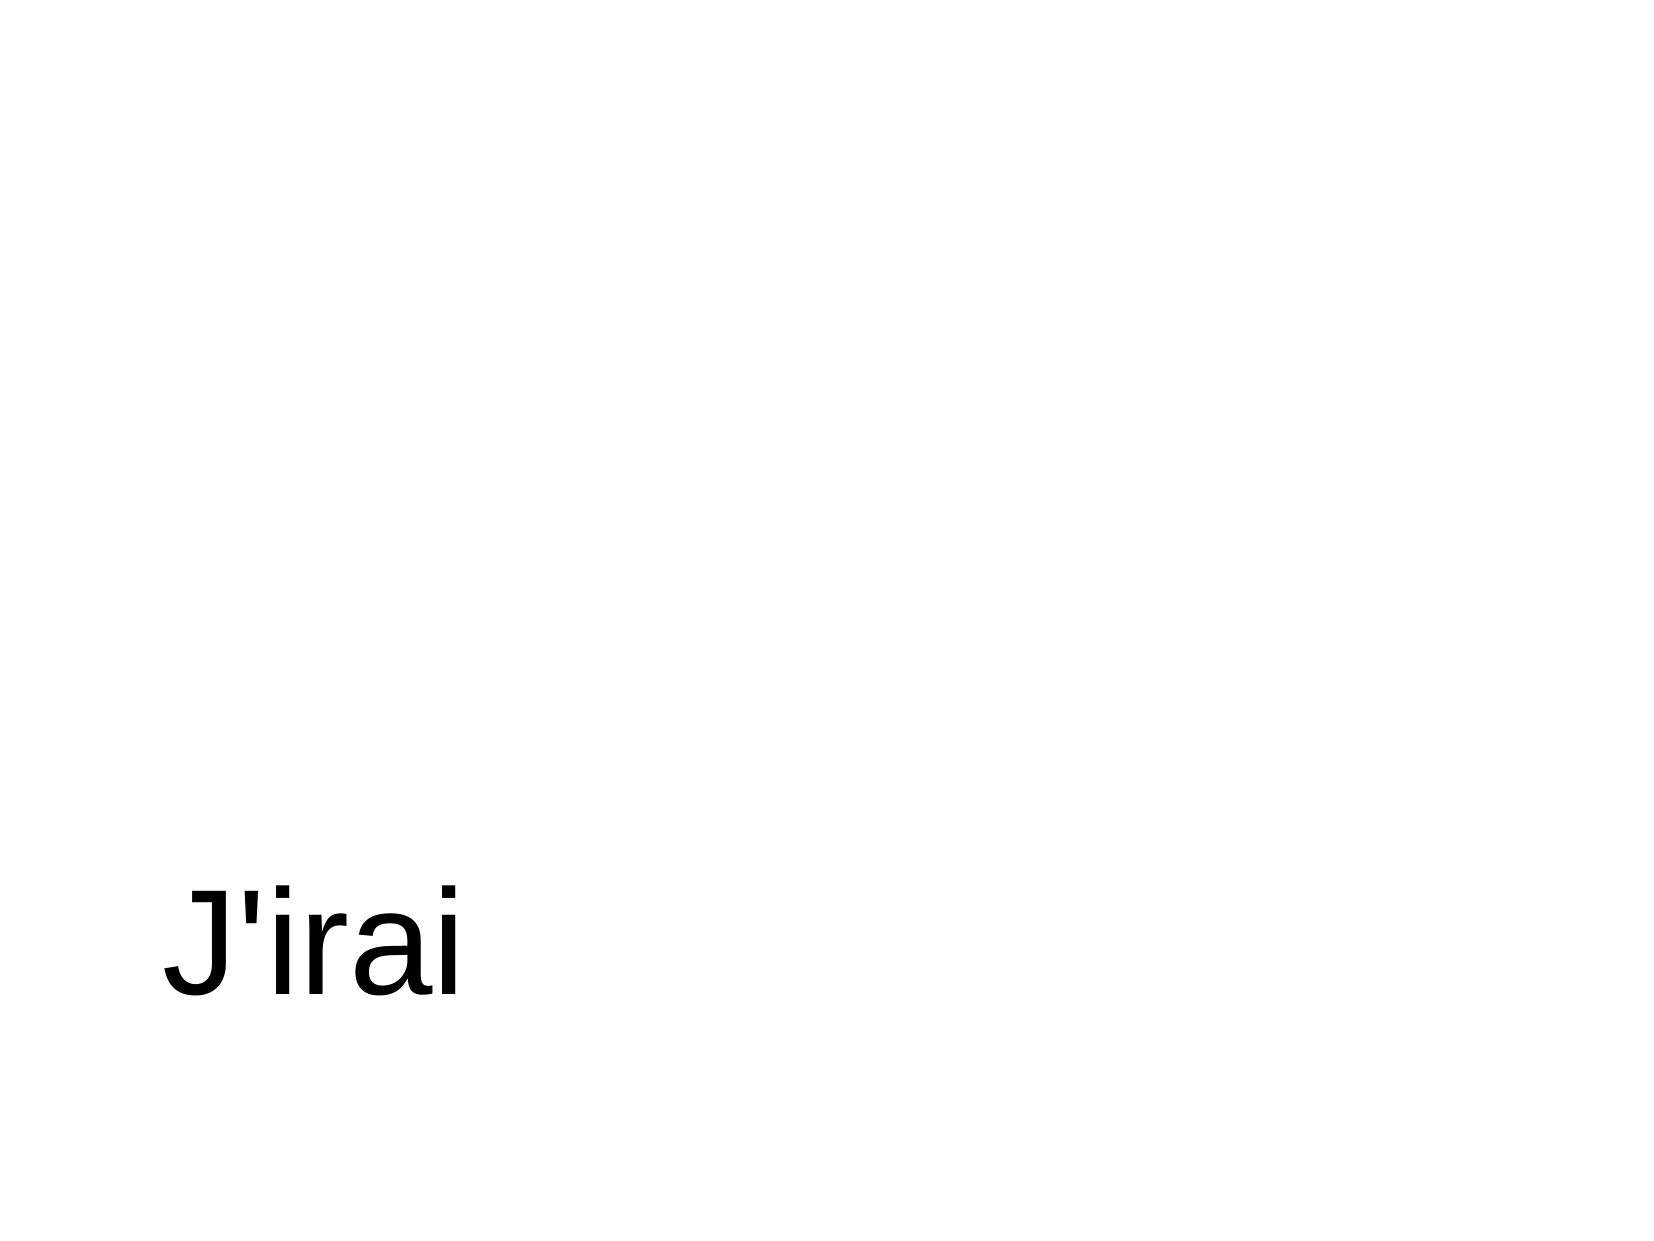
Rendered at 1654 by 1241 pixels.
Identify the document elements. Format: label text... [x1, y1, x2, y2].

text_box J'irai [147, 851, 1063, 1034]
